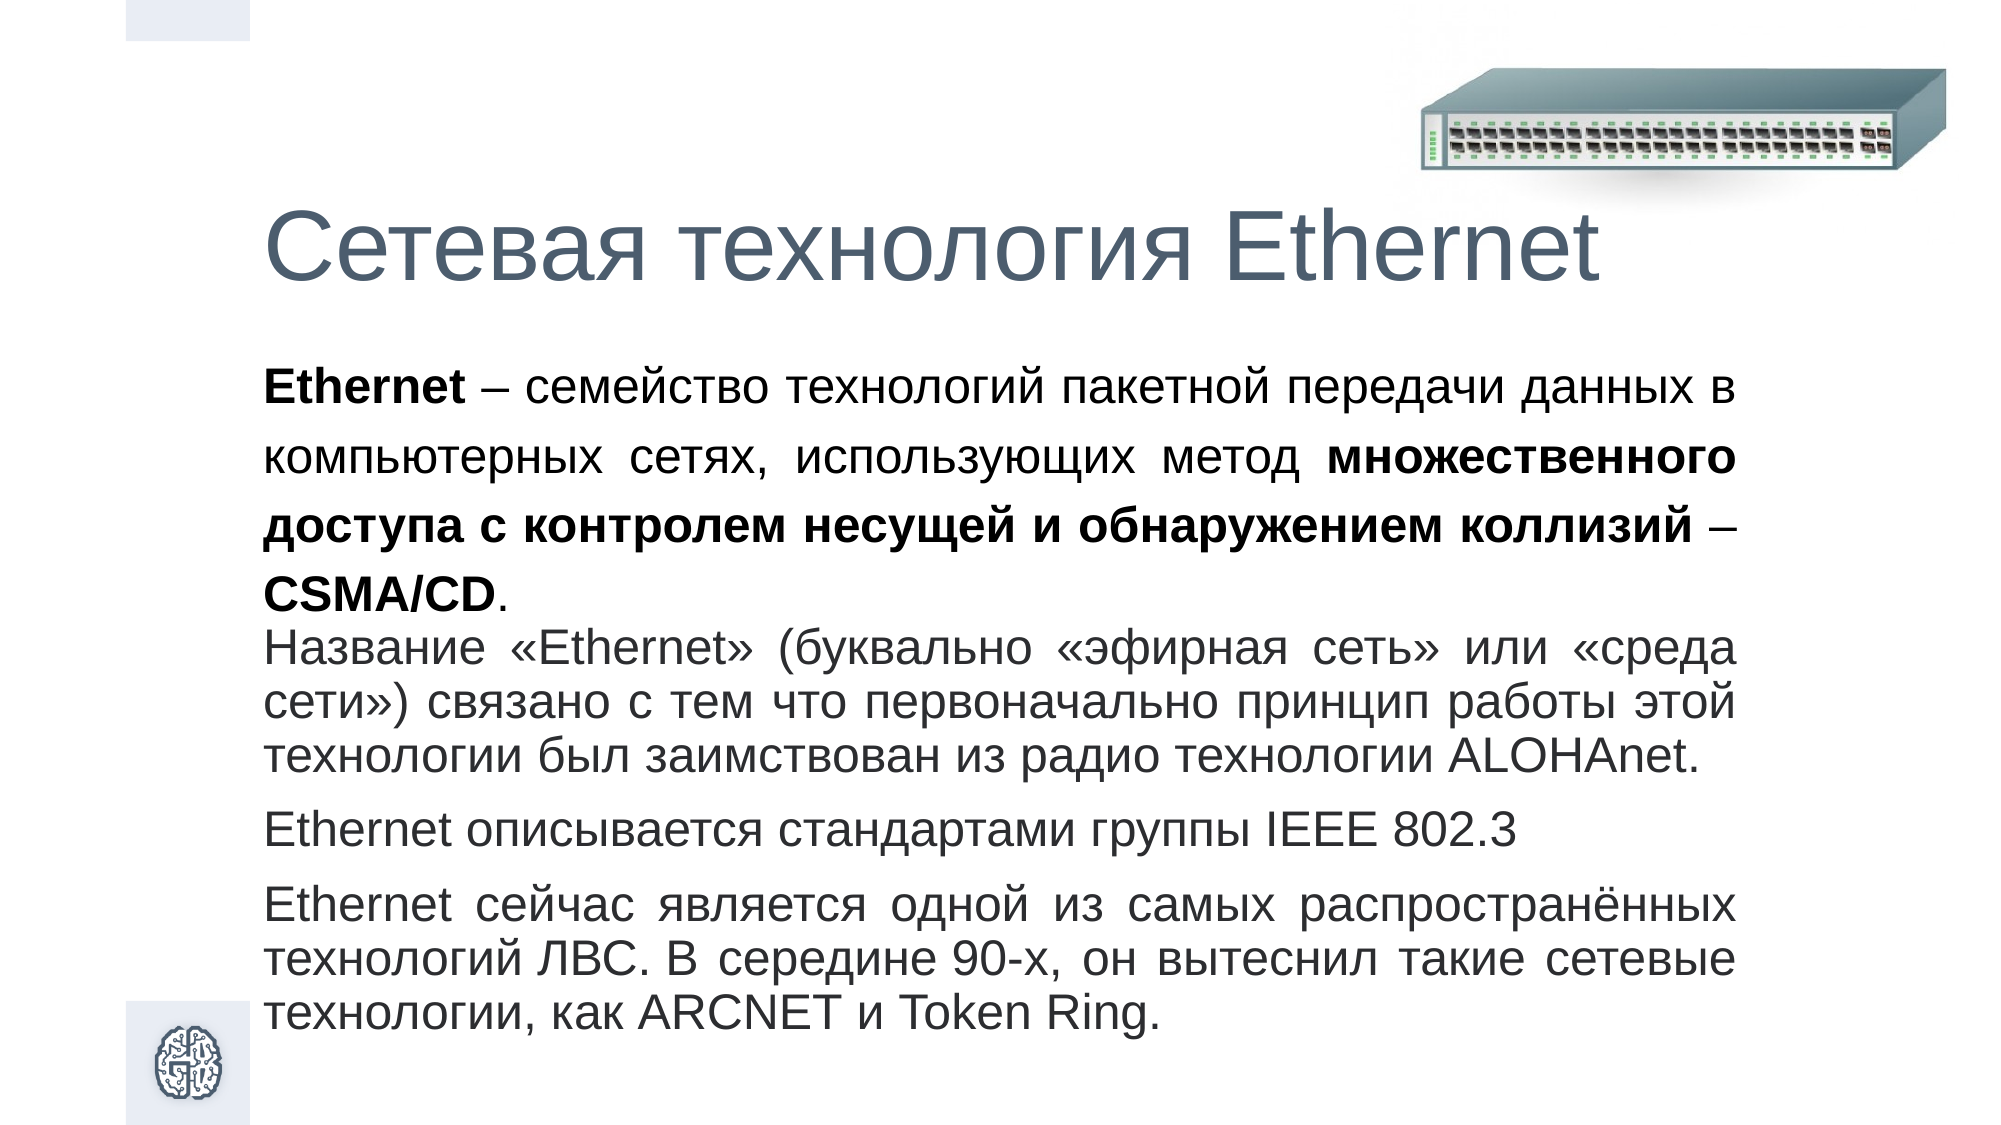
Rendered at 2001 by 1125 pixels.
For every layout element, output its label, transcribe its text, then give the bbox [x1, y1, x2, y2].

list Ethernet – семейство технологий пакетной передачи данных в компьютерных сетях, использующих метод множественного доступа с контролем несущей и обнаружением коллизий – CSMA/CD. Название «Ethernet» (буквально «эфирная сеть» или «среда сети») связано с тем что первоначально принцип работы этой технологии был заимствован из радио технологии ALOHAnet. Ethernet описывается стандартами группы IEEE 802.3 Ethernet сейчас является одной из самых распространённых технологий ЛВС. В середине 90-х, он вытеснил такие сетевые технологии, как ARCNET и Token Ring. [248, 372, 1752, 1014]
picture [144, 1016, 232, 1110]
picture [1385, 3, 1959, 245]
title Сетевая технология Ethernet [248, 124, 1752, 372]
